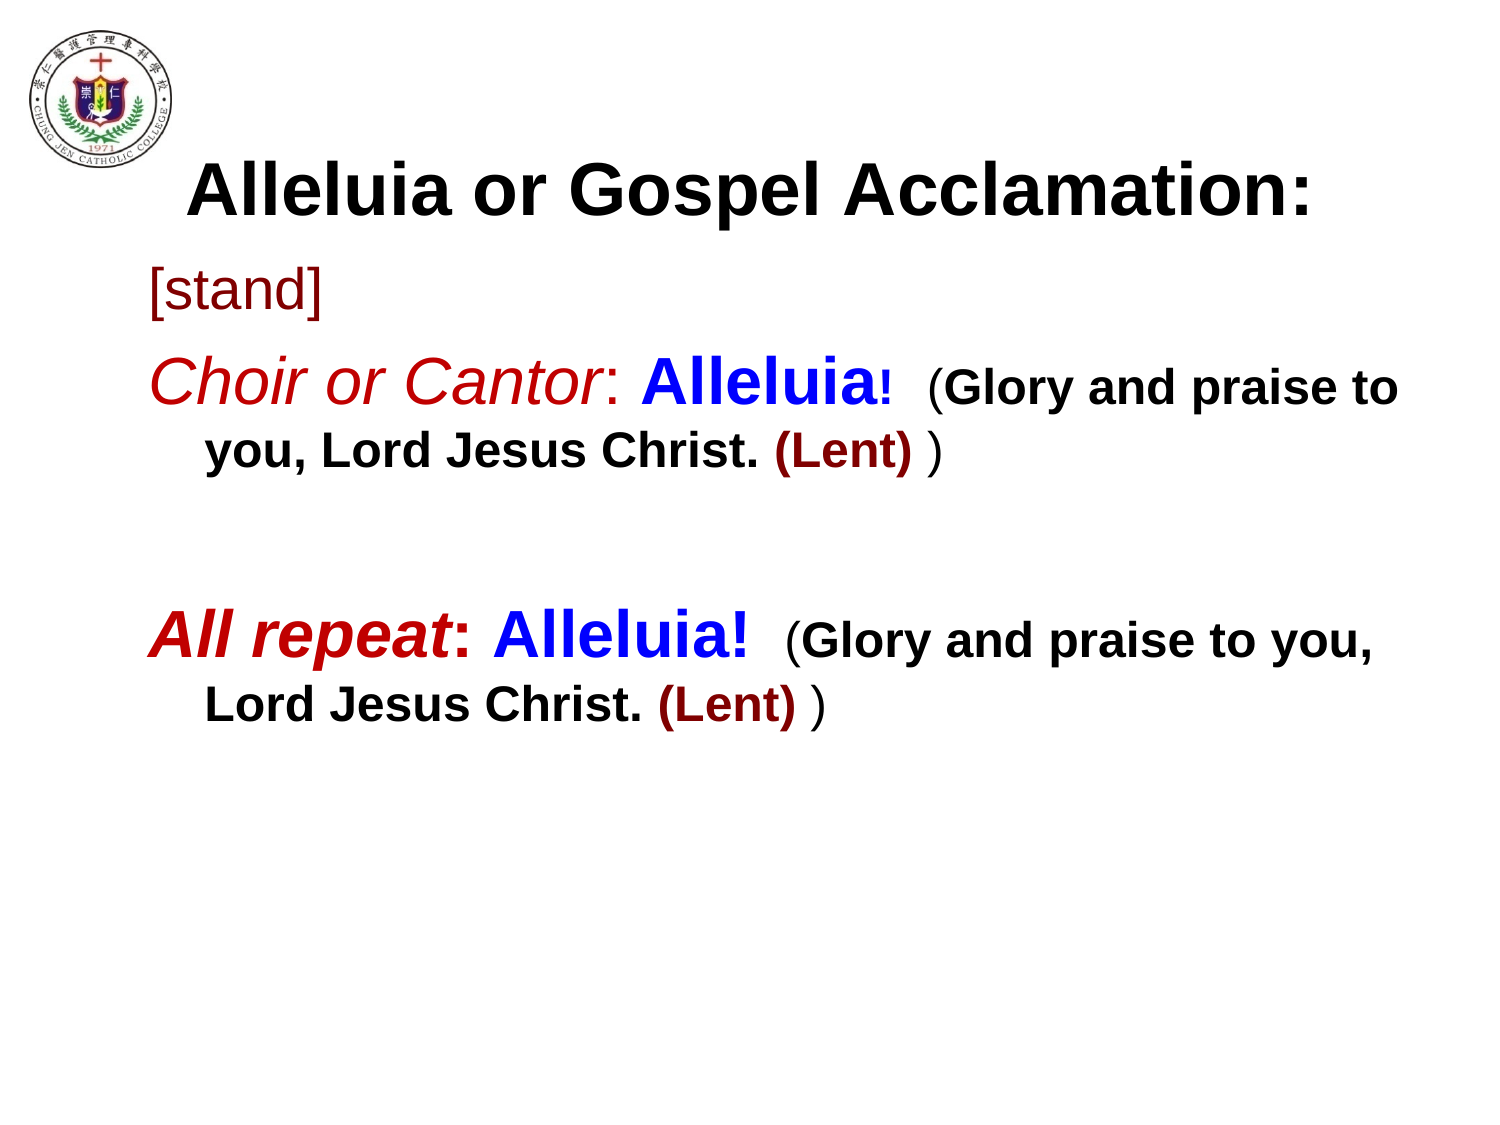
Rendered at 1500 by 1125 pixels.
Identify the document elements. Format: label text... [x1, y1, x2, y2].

list [stand] Choir or Cantor: Alleluia! (Glory and praise to you, Lord Jesus Christ. (Lent) ) All repeat: Alleluia! (Glory and praise to you, Lord Jesus Christ. (Lent) ) [76, 243, 1427, 986]
title Alleluia or Gospel Acclamation: [112, 42, 1388, 164]
